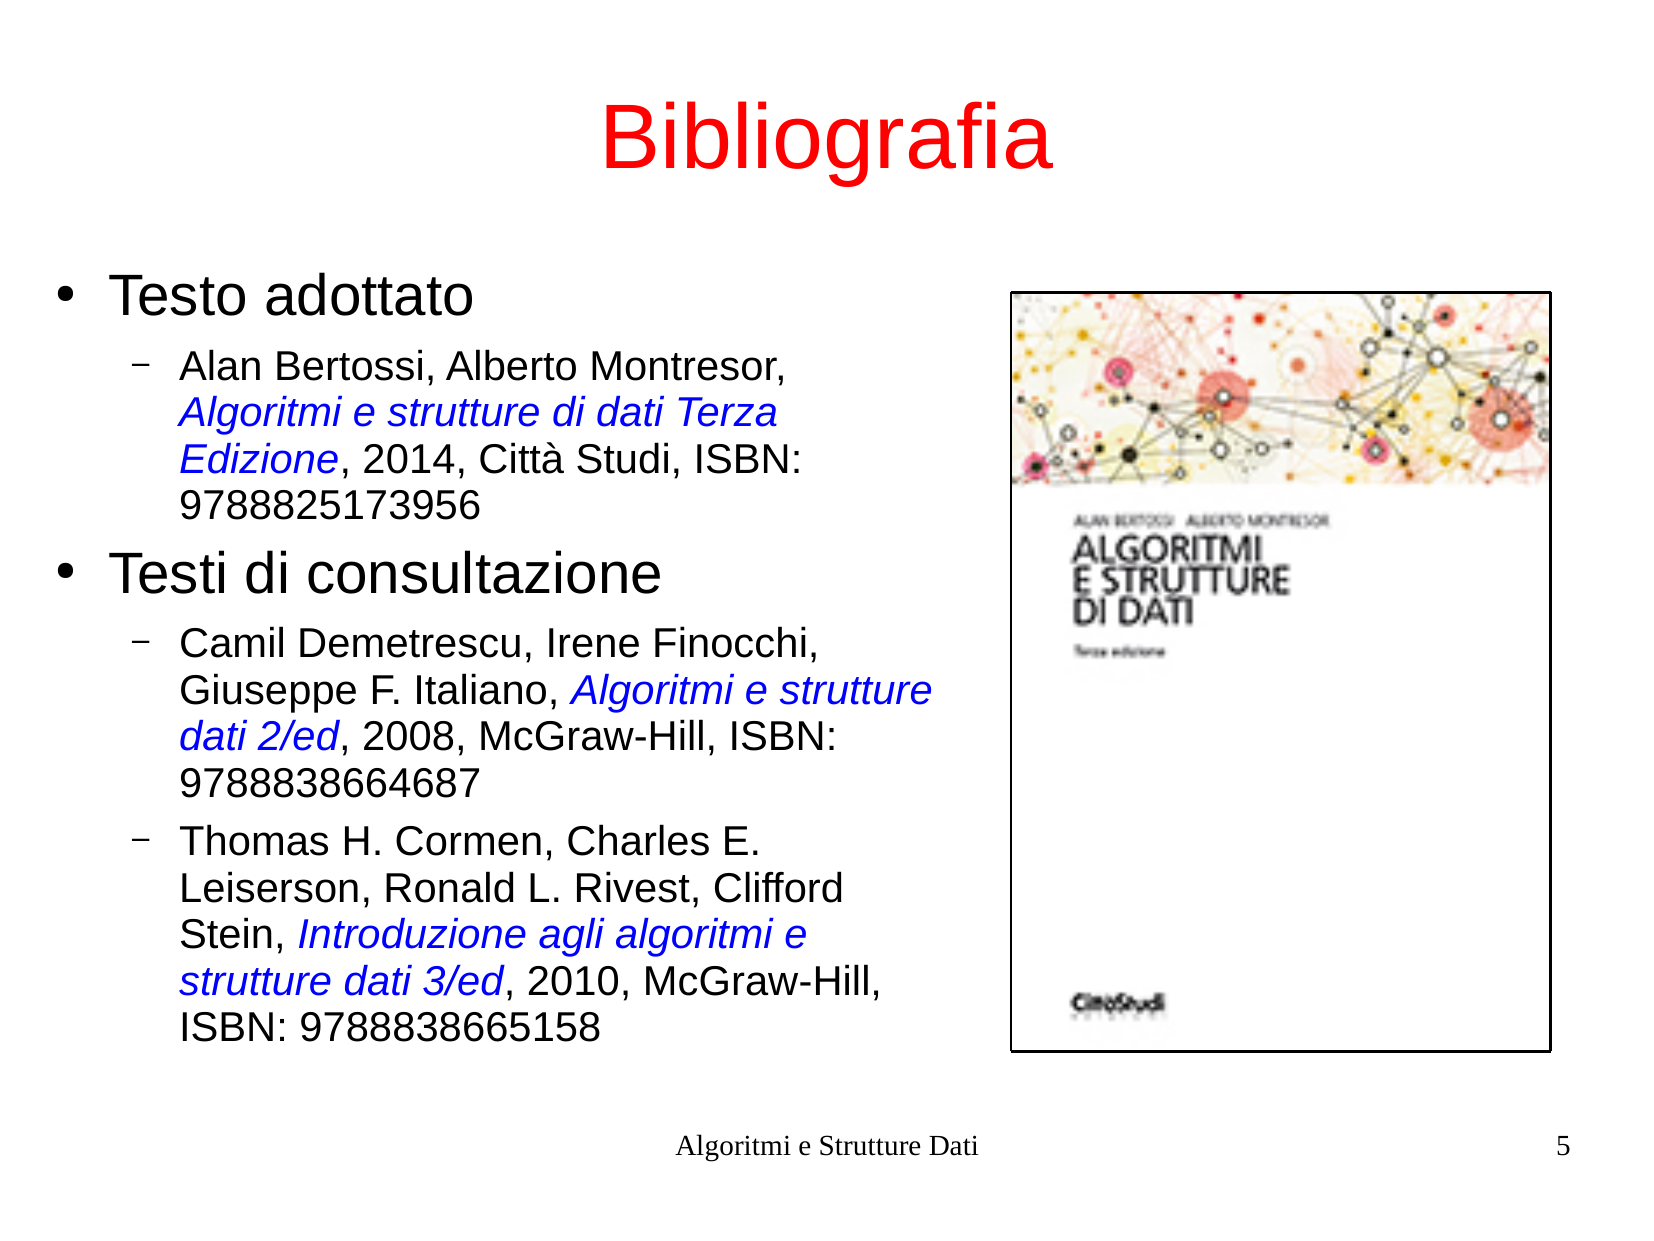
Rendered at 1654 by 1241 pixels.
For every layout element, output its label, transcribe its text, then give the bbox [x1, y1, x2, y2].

title Bibliografia [82, 49, 1571, 226]
picture [1012, 293, 1550, 1051]
list Testo adottato Alan Bertossi, Alberto Montresor, Algoritmi e strutture di dati Terza Edizione, 2014, Città Studi, ISBN: 9788825173956 Testi di consultazione Camil Demetrescu, Irene Finocchi, Giuseppe F. Italiano, Algoritmi e strutture dati 2/ed, 2008, McGraw-Hill, ISBN: 9788838664687 Thomas H. Cormen, Charles E. Leiserson, Ronald L. Rivest, Clifford Stein, Introduzione agli algoritmi e strutture dati 3/ed, 2010, McGraw-Hill, ISBN: 9788838665158 [37, 262, 938, 1109]
